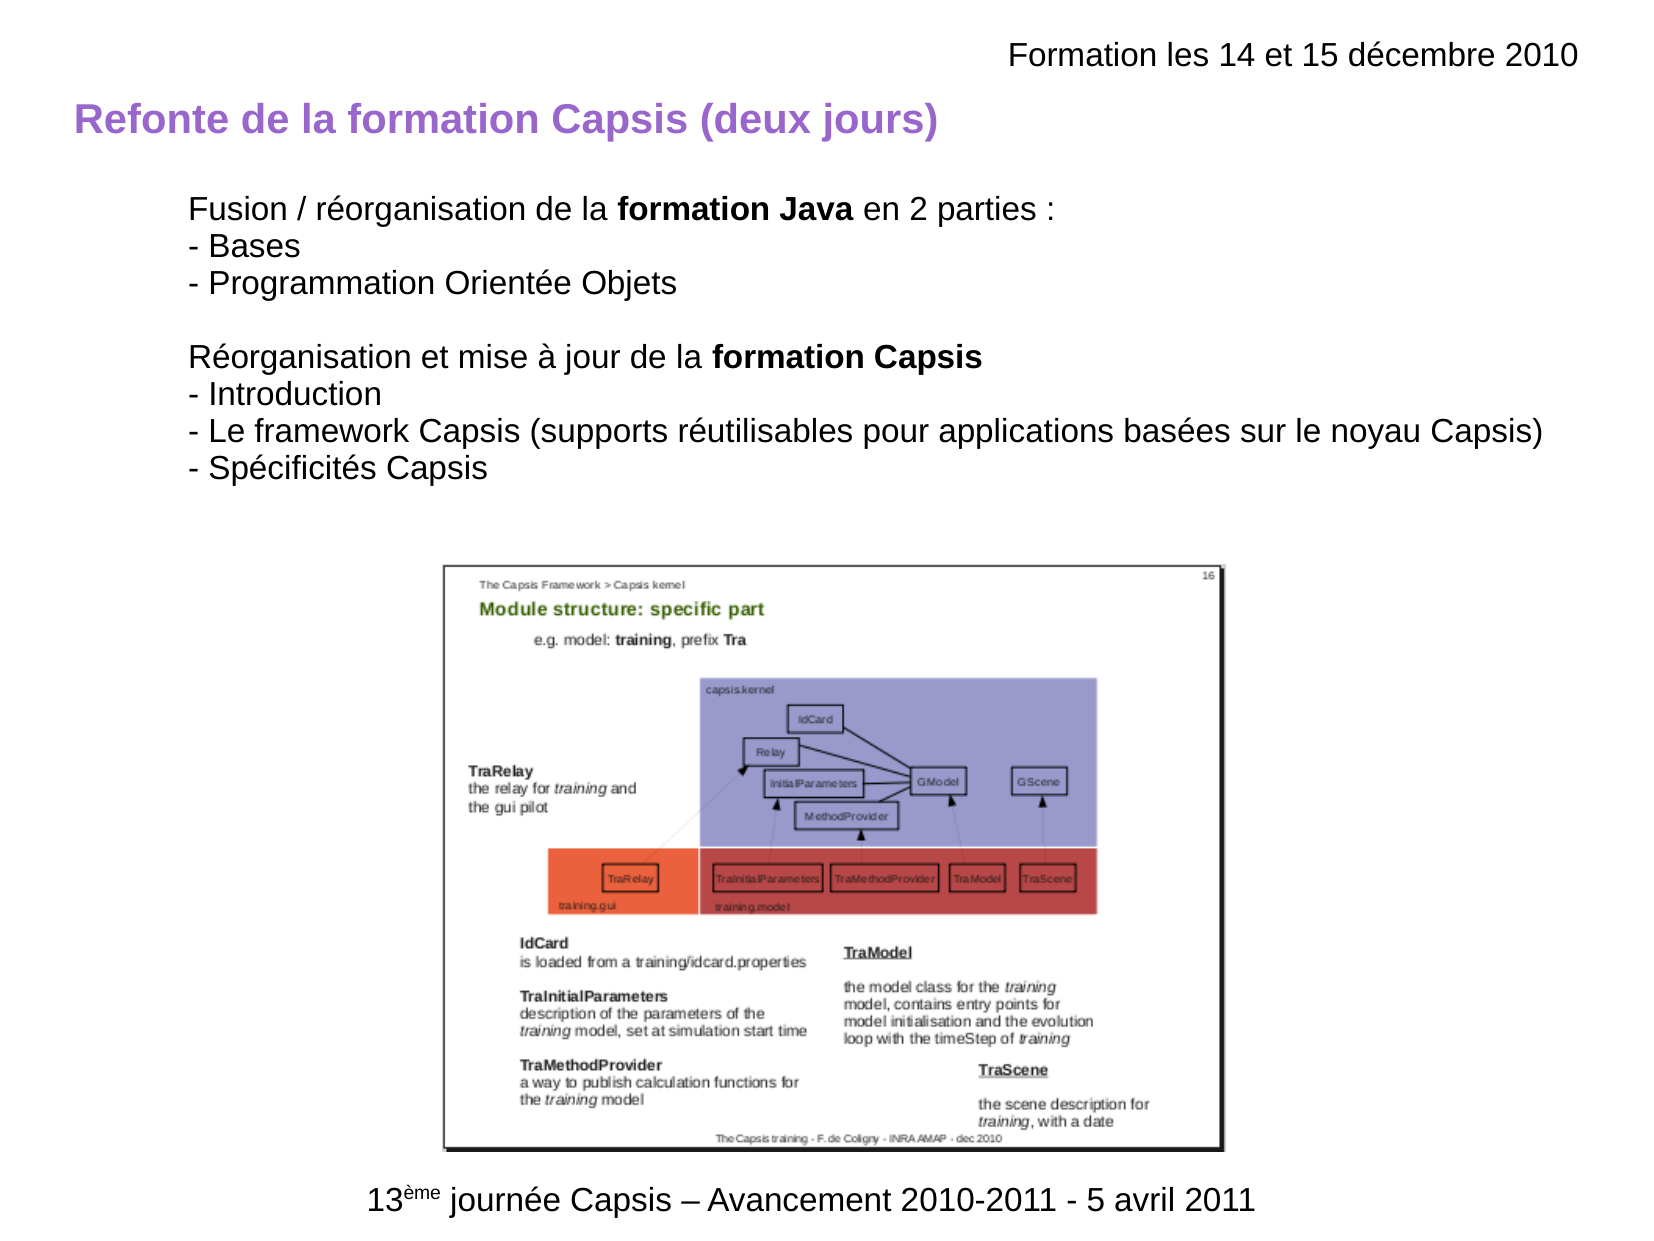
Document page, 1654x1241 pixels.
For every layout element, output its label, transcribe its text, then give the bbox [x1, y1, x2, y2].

text_box Fusion / réorganisation de la formation Java en 2 parties : - Bases - Programmation Orientée Objets Réorganisation et mise à jour de la formation Capsis - Introduction - Le framework Capsis (supports réutilisables pour applications basées sur le noyau Capsis) - Spécificités Capsis [173, 182, 1625, 532]
text_box Refonte de la formation Capsis (deux jours) [59, 88, 1063, 158]
picture [442, 564, 1226, 1152]
text_box Formation les 14 et 15 décembre 2010 [856, 29, 1595, 86]
